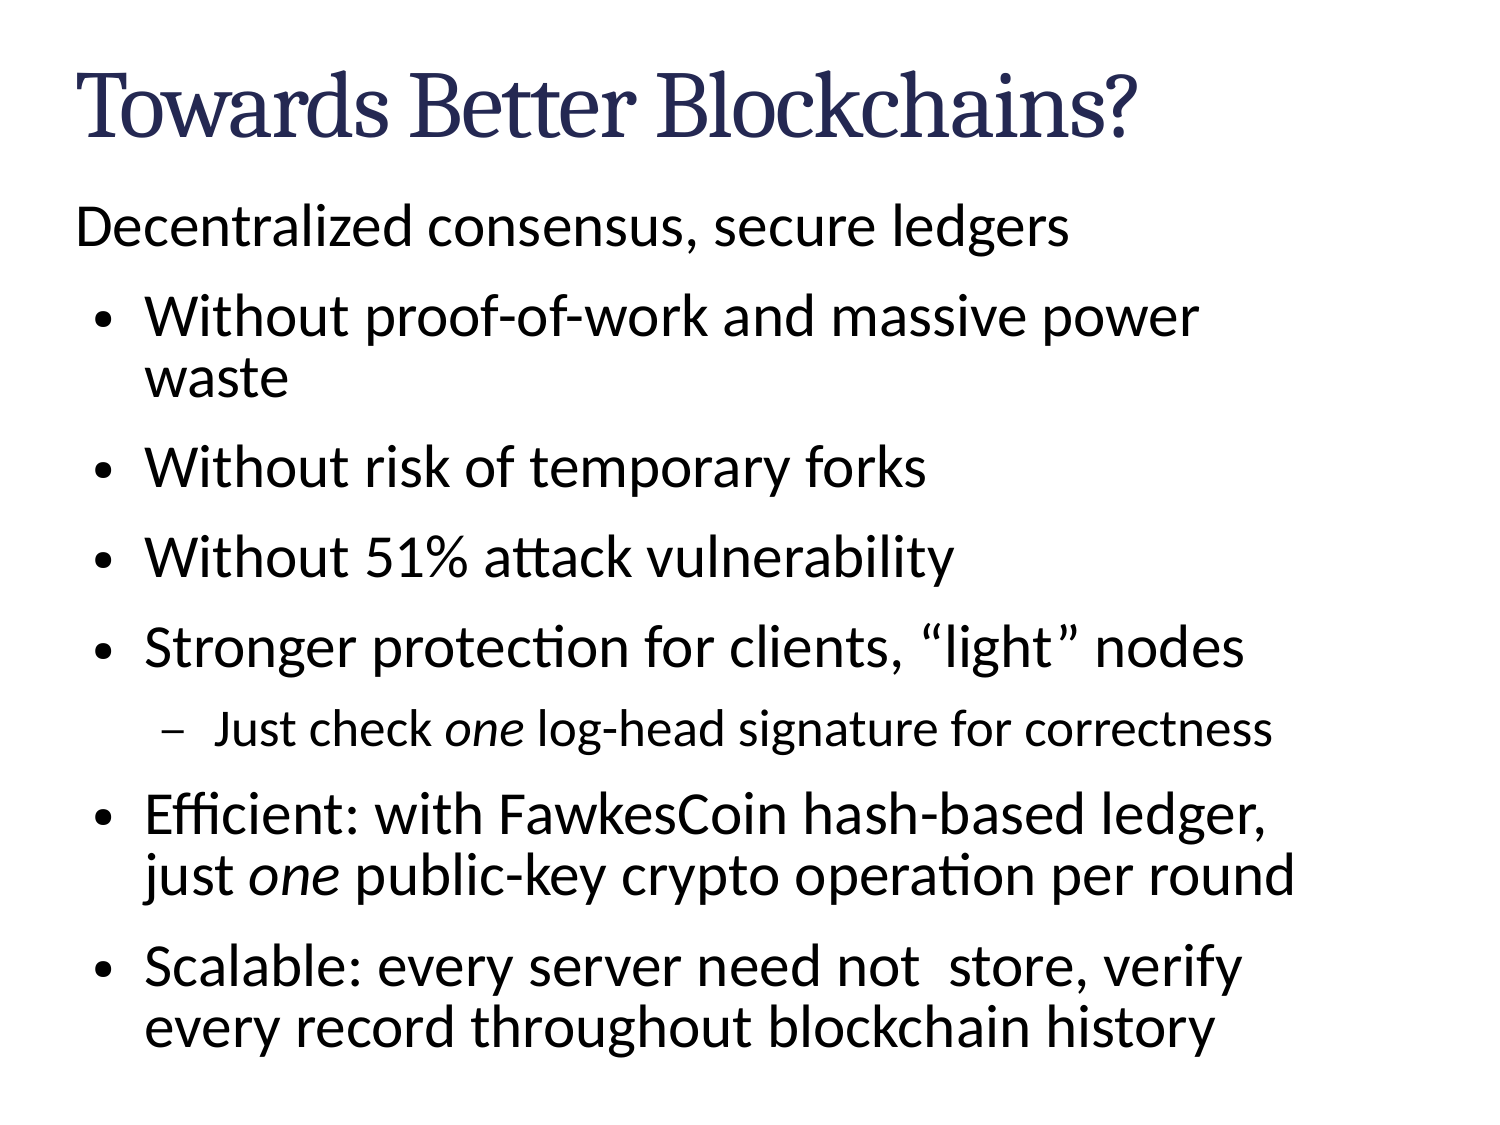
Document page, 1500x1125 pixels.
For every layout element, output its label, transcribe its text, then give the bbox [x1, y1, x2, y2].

title Towards Better Blockchains? [75, 12, 1325, 200]
list Decentralized consensus, secure ledgers Without proof-of-work and massive power waste Without risk of temporary forks Without 51% attack vulnerability Stronger protection for clients, “light” nodes Just check one log-head signature for correctness Efficient: with FawkesCoin hash-based ledger, just one public-key crypto operation per round Scalable: every server need not store, verify every record throughout blockchain history [75, 200, 1325, 1063]
